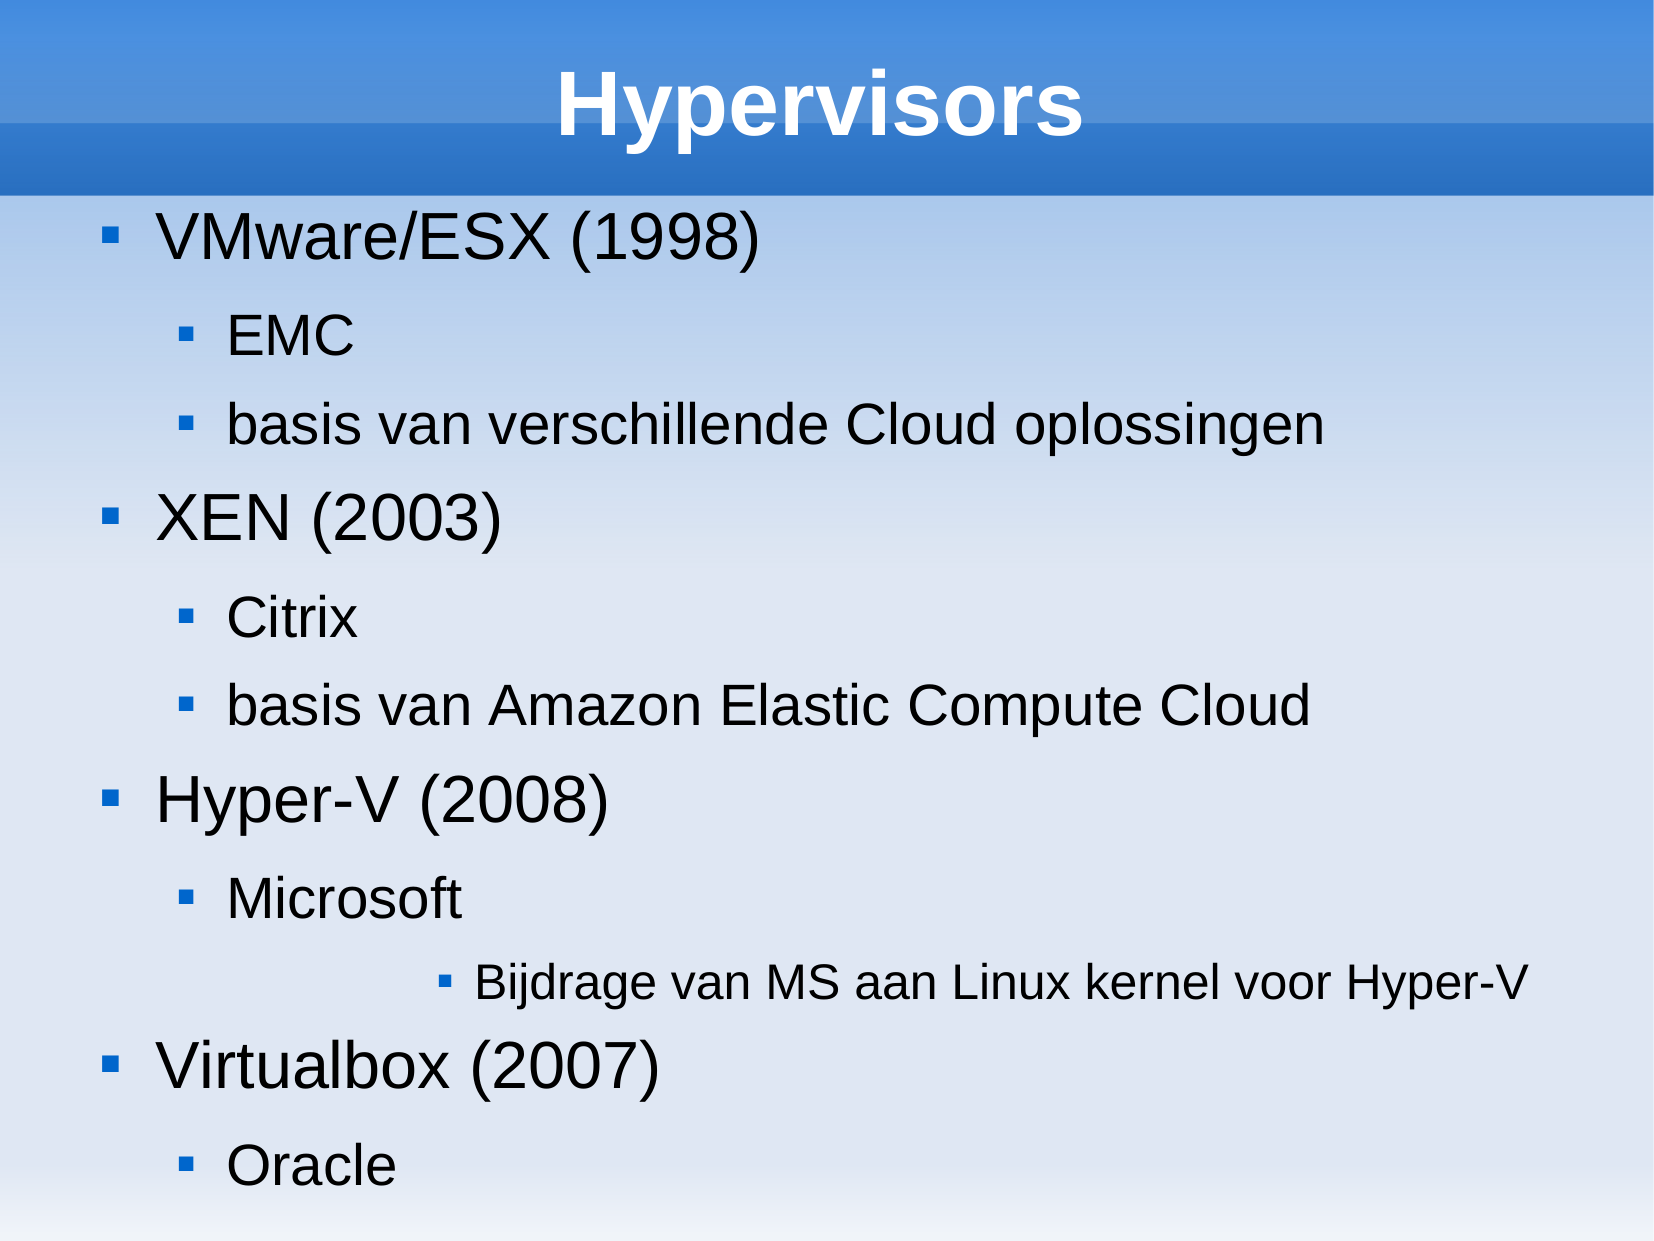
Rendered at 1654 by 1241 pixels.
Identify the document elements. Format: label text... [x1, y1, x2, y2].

picture [0, 0, 1654, 1241]
list VMware/ESX (1998) EMC basis van verschillende Cloud oplossingen XEN (2003) Citrix basis van Amazon Elastic Compute Cloud Hyper-V (2008) Microsoft Bijdrage van MS aan Linux kernel voor Hyper-V Virtualbox (2007) Oracle [84, 198, 1573, 1198]
title Hypervisors [76, 7, 1565, 200]
